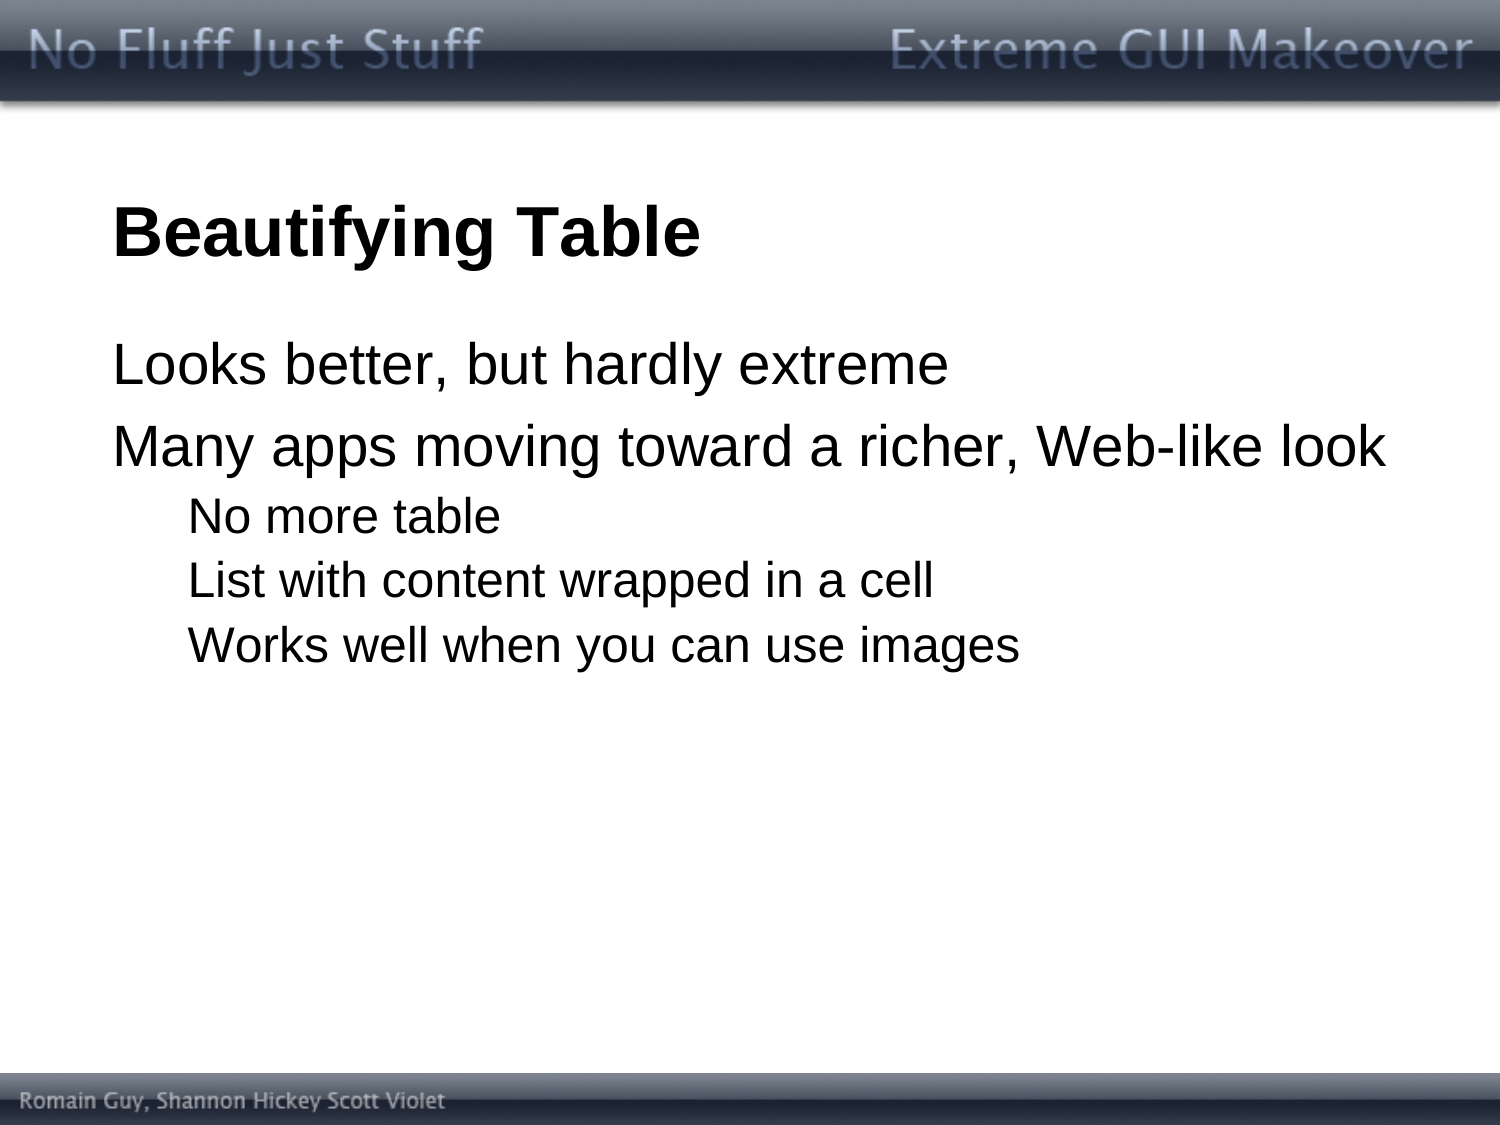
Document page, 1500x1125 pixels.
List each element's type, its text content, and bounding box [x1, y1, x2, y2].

picture [0, 0, 1500, 114]
title Beautifying Table [112, 119, 1417, 271]
list Looks better, but hardly extreme Many apps moving toward a richer, Web-like look No more table List with content wrapped in a cell Works well when you can use images [112, 337, 1463, 1030]
picture [0, 1073, 1500, 1125]
